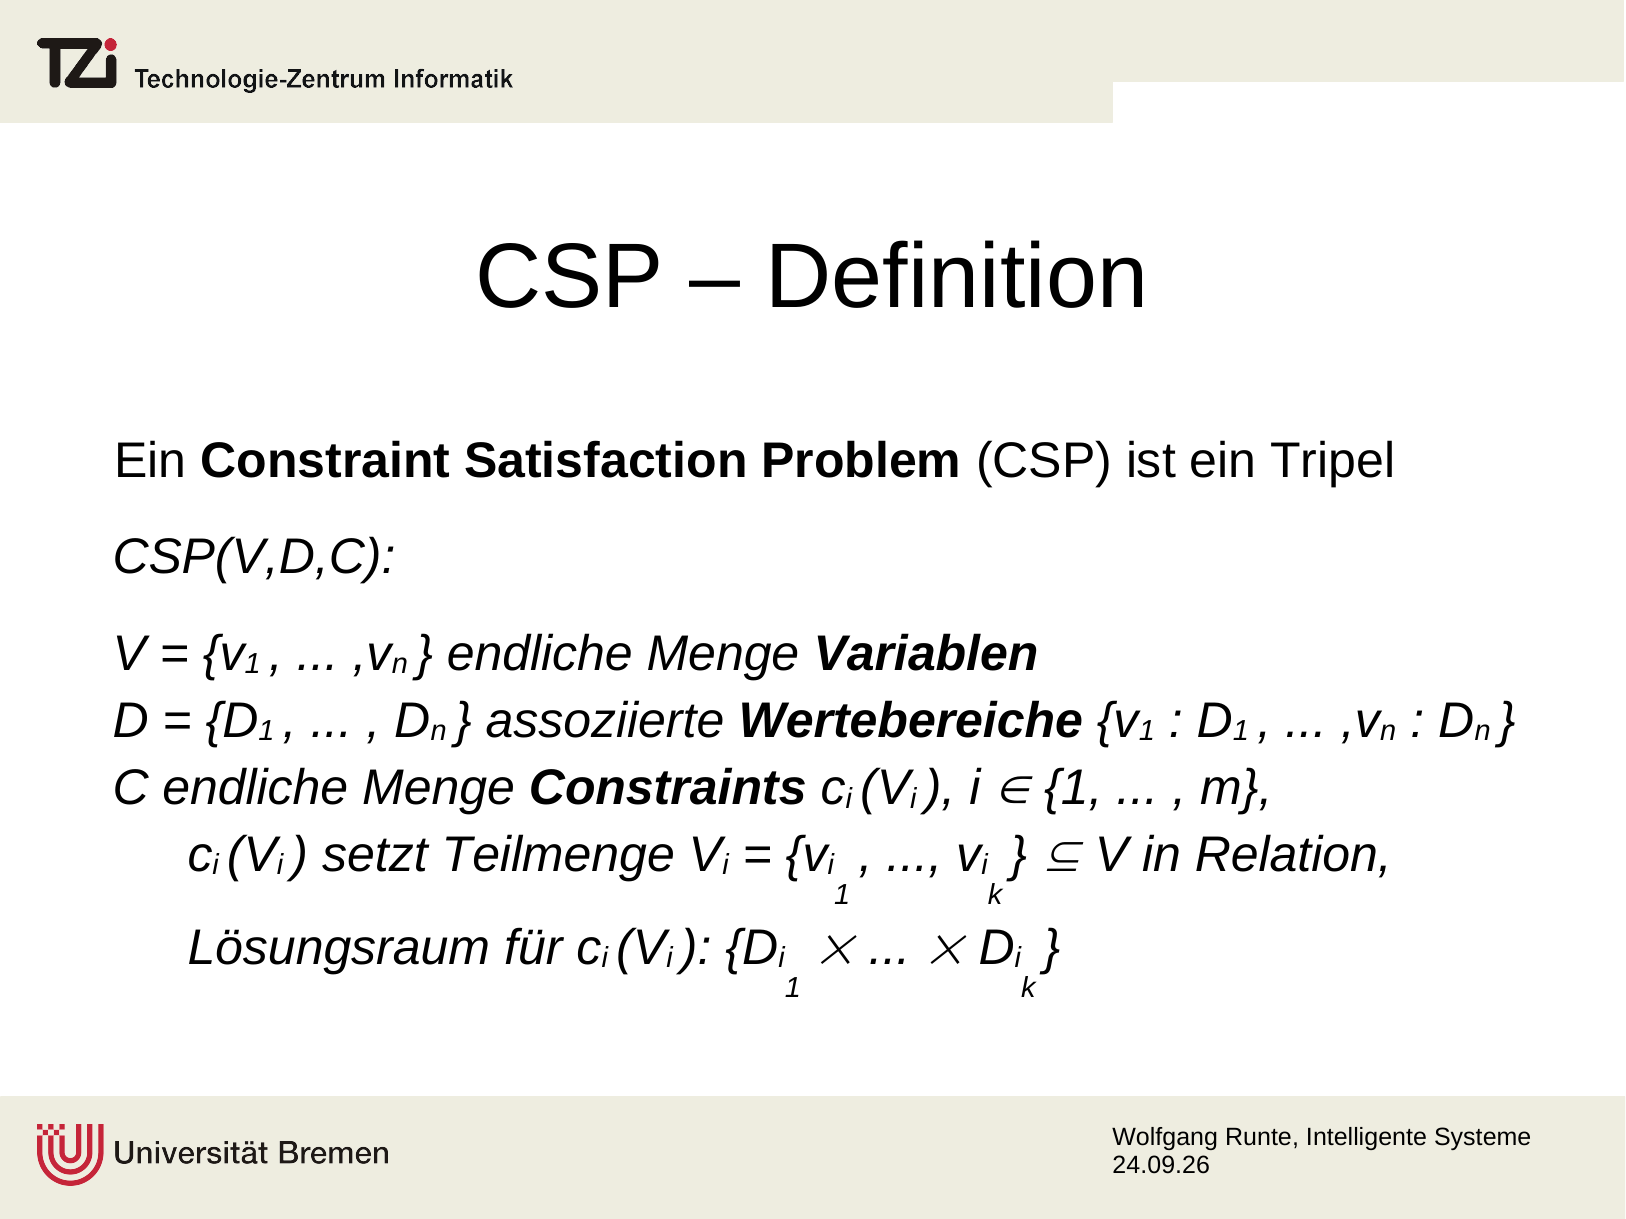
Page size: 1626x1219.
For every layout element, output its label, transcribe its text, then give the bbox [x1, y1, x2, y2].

title CSP – Definition [112, 162, 1513, 393]
list Ein Constraint Satisfaction Problem (CSP) ist ein Tripel CSP(V,D,C): V = {v1 , ... ,vn } endliche Menge Variablen D = {D1 , ... , Dn } assoziierte Wertebereiche {v1 : D1 , ... ,vn : Dn } C endliche Menge Constraints ci (Vi ), i  {1, ... , m}, ci (Vi ) setzt Teilmenge Vi = {vi1 , ..., vik }  V in Relation, Lösungsraum für ci (Vi ): {Di1  ...  Dik } [112, 433, 1527, 1070]
picture [37, 38, 513, 93]
picture [37, 1124, 388, 1186]
